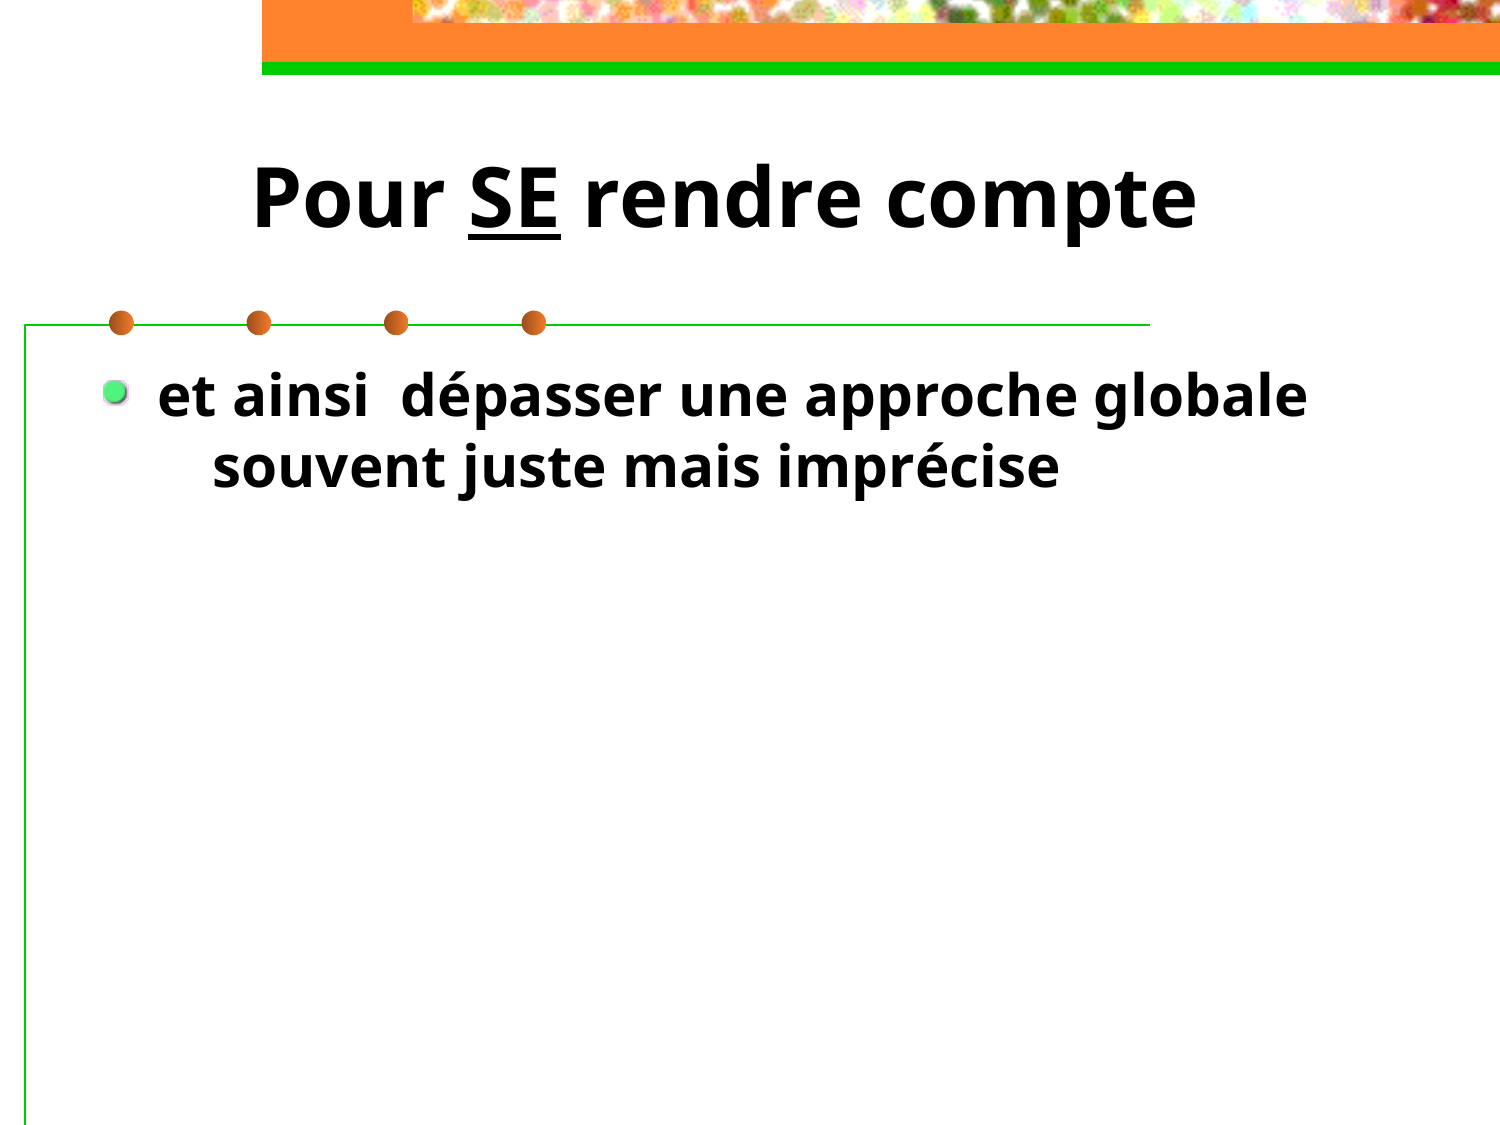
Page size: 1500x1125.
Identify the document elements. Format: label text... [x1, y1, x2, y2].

title Pour SE rendre compte [87, 99, 1363, 288]
list et ainsi dépasser une approche globale souvent juste mais imprécise [87, 350, 1363, 1026]
picture [412, 0, 1500, 23]
